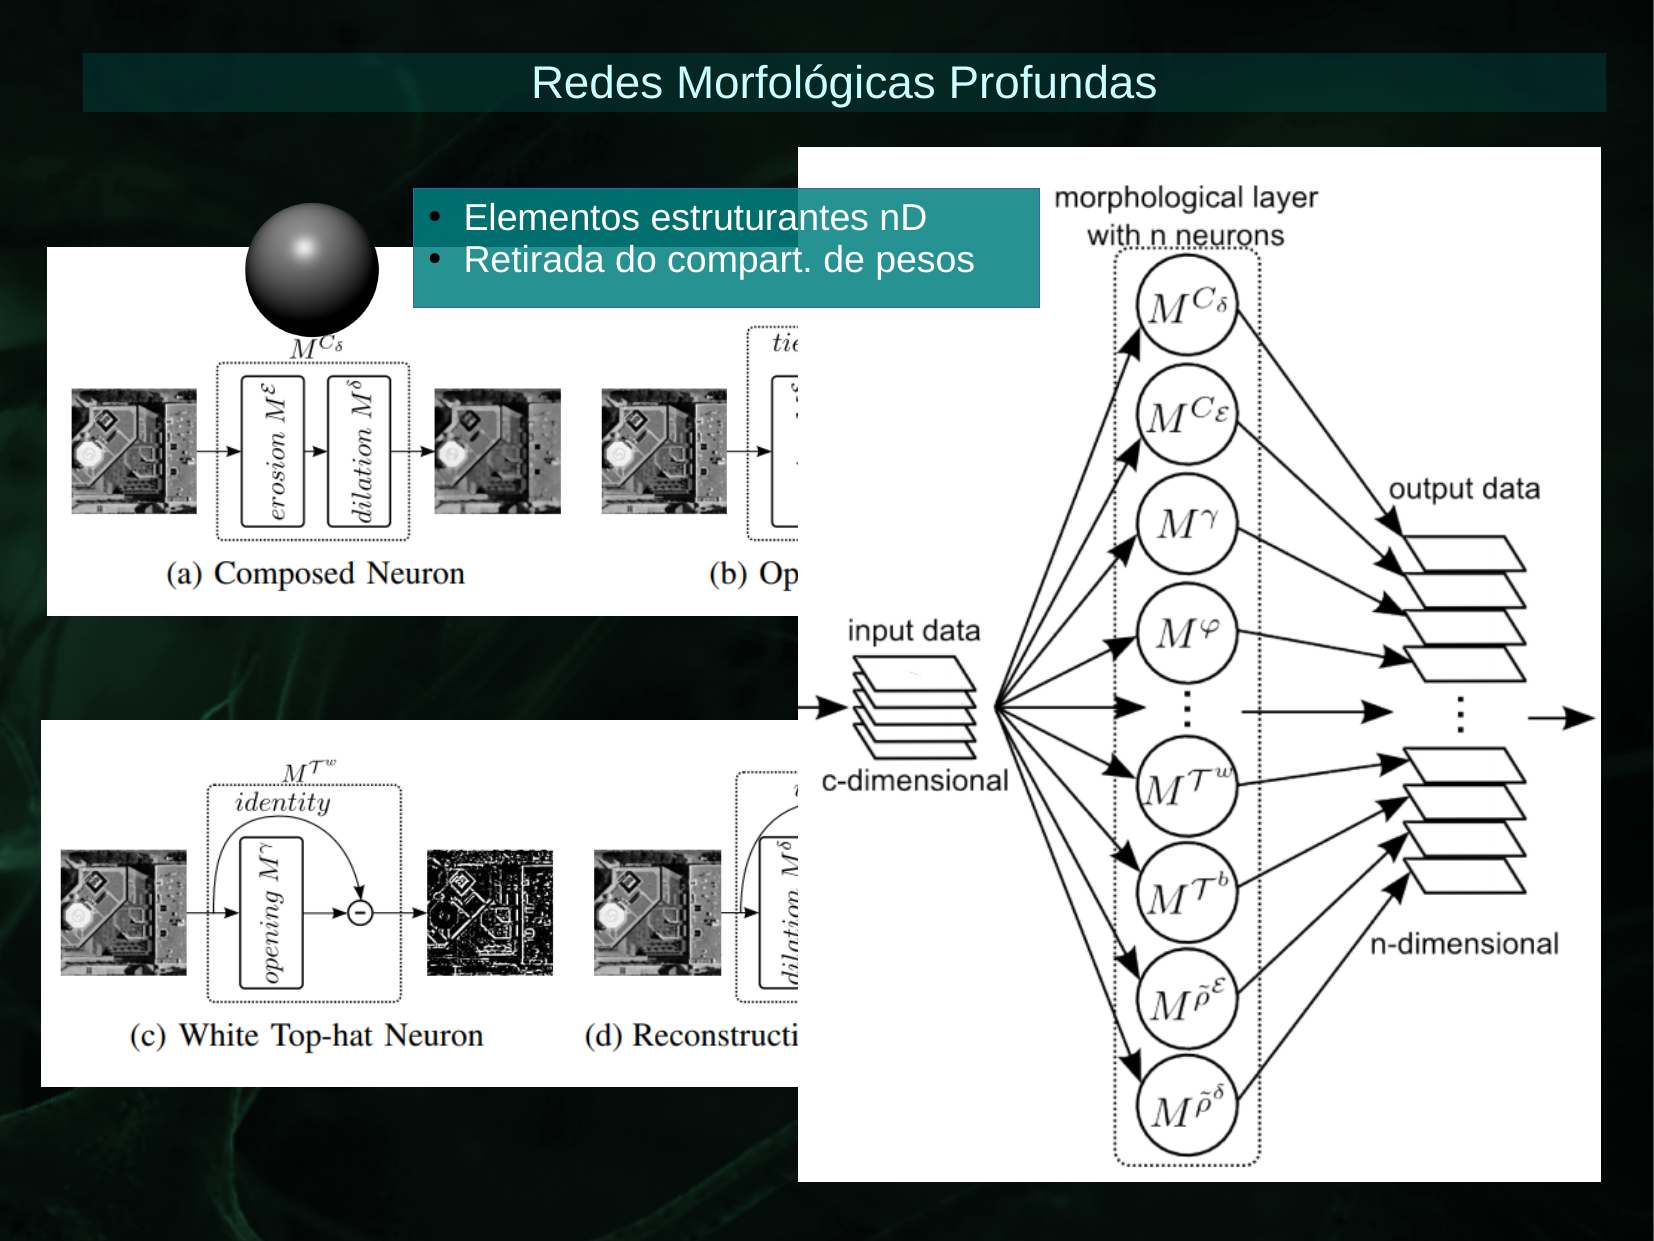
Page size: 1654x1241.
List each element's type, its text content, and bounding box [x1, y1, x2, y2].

text_box Redes Morfológicas Profundas [82, 53, 1607, 113]
text_box Elementos estruturantes nD Retirada do compart. de pesos [413, 188, 1040, 308]
picture [0, 0, 1654, 1241]
